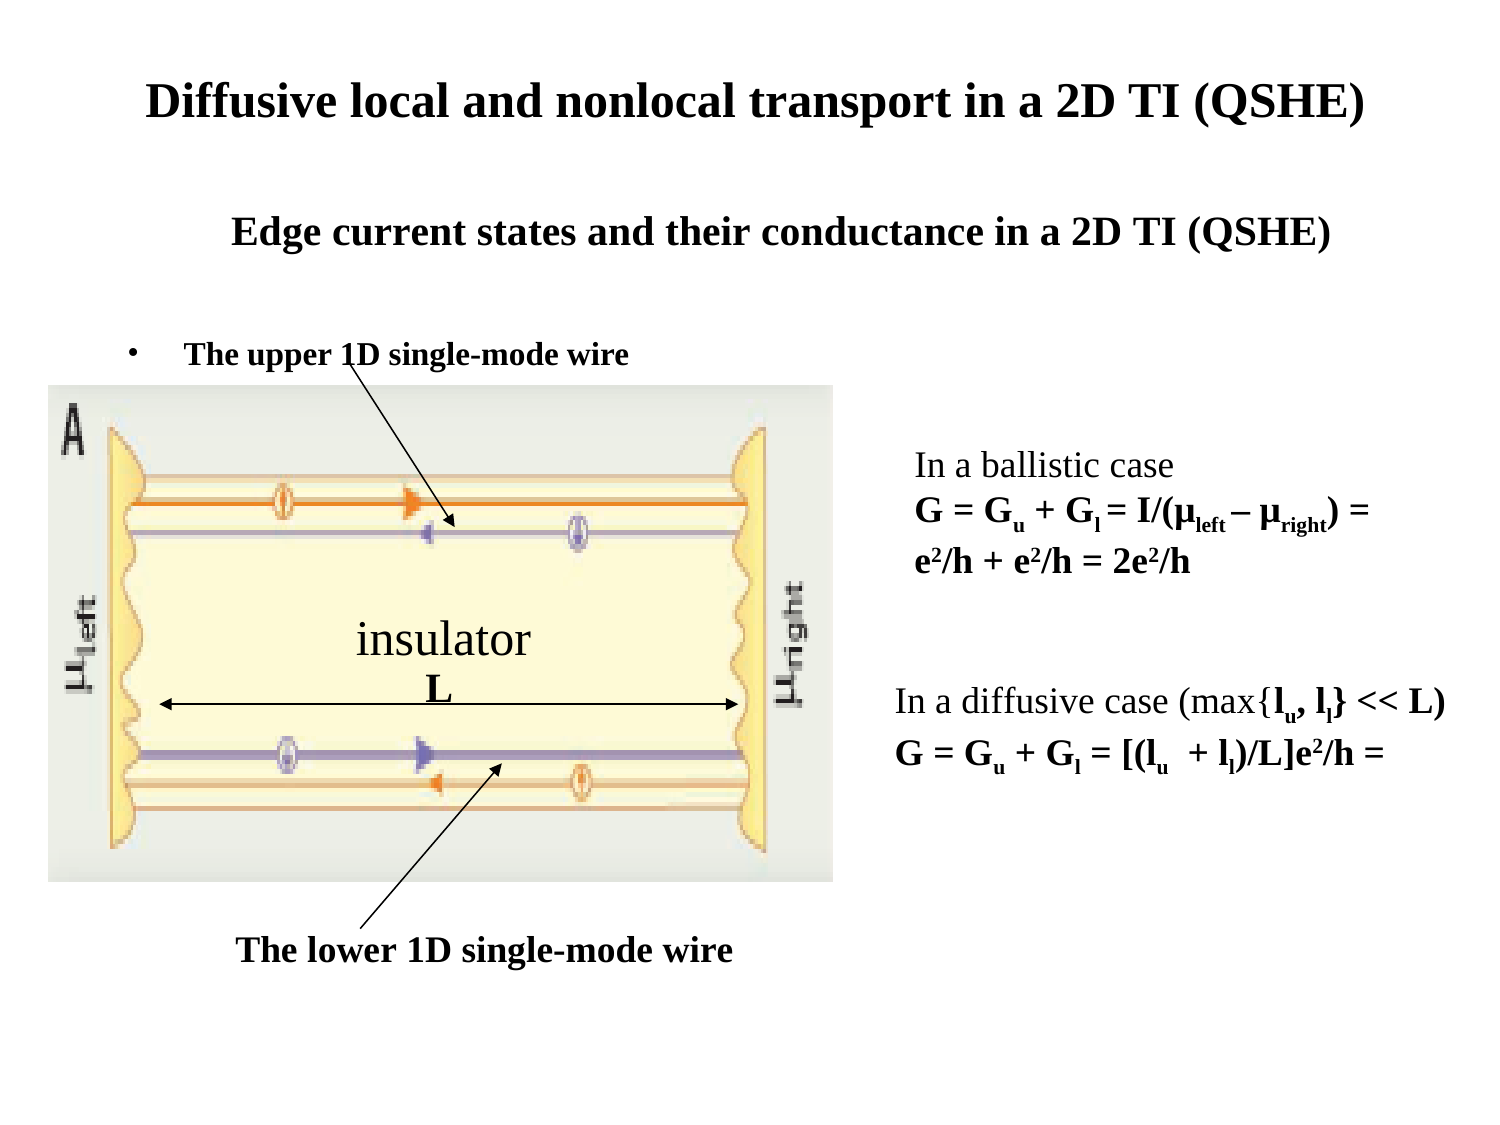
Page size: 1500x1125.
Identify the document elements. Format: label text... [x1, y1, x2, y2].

text_box The lower 1D single-mode wire [220, 916, 750, 978]
title Diffusive local and nonlocal transport in a 2D TI (QSHE) [53, 42, 1459, 152]
picture [41, 385, 833, 882]
text_box L [410, 653, 468, 719]
text_box insulator [341, 597, 547, 674]
text_box In a diffusive case (max{lu, ll} << L) G = Gu + Gl = [(lu + ll)/L]e2/h = [879, 668, 1465, 787]
list The upper 1D single-mode wire [112, 324, 1388, 1000]
text_box Edge current states and their conductance in a 2D TI (QSHE) [216, 196, 1348, 262]
text_box In a ballistic case G = Gu + Gl = I/(μleft – μright) = e2/h + e2/h = 2e2/h [899, 432, 1386, 590]
